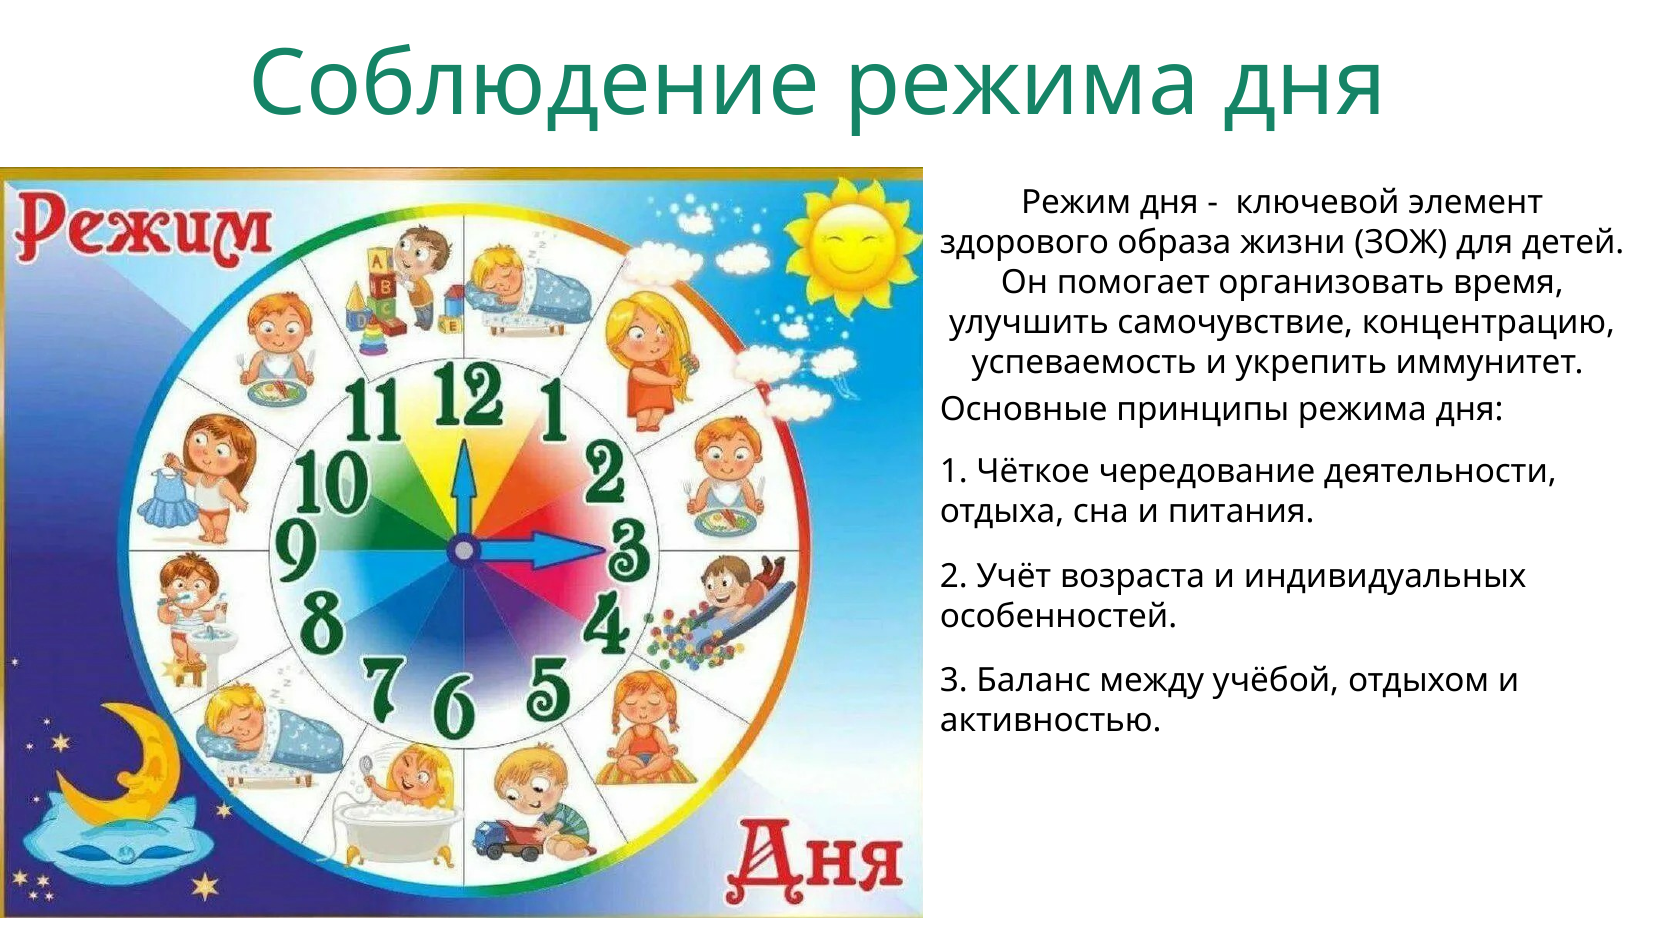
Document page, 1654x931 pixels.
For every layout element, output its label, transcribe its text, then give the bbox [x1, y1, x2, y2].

picture [0, 168, 923, 918]
title Соблюдение режима дня [73, 0, 1562, 156]
list Режим дня - ключевой элемент здорового образа жизни (ЗОЖ) для детей. Он помогает организовать время, улучшить самочувствие, концентрацию, успеваемость и укрепить иммунитет. Основные принципы режима дня: 1. Чёткое чередование деятельности, отдыха, сна и питания. 2. Учёт возраста и индивидуальных особенностей. 3. Баланс между учёбой, отдыхом и активностью. [939, 180, 1638, 894]
picture [826, 315, 833, 324]
picture [752, 309, 763, 317]
